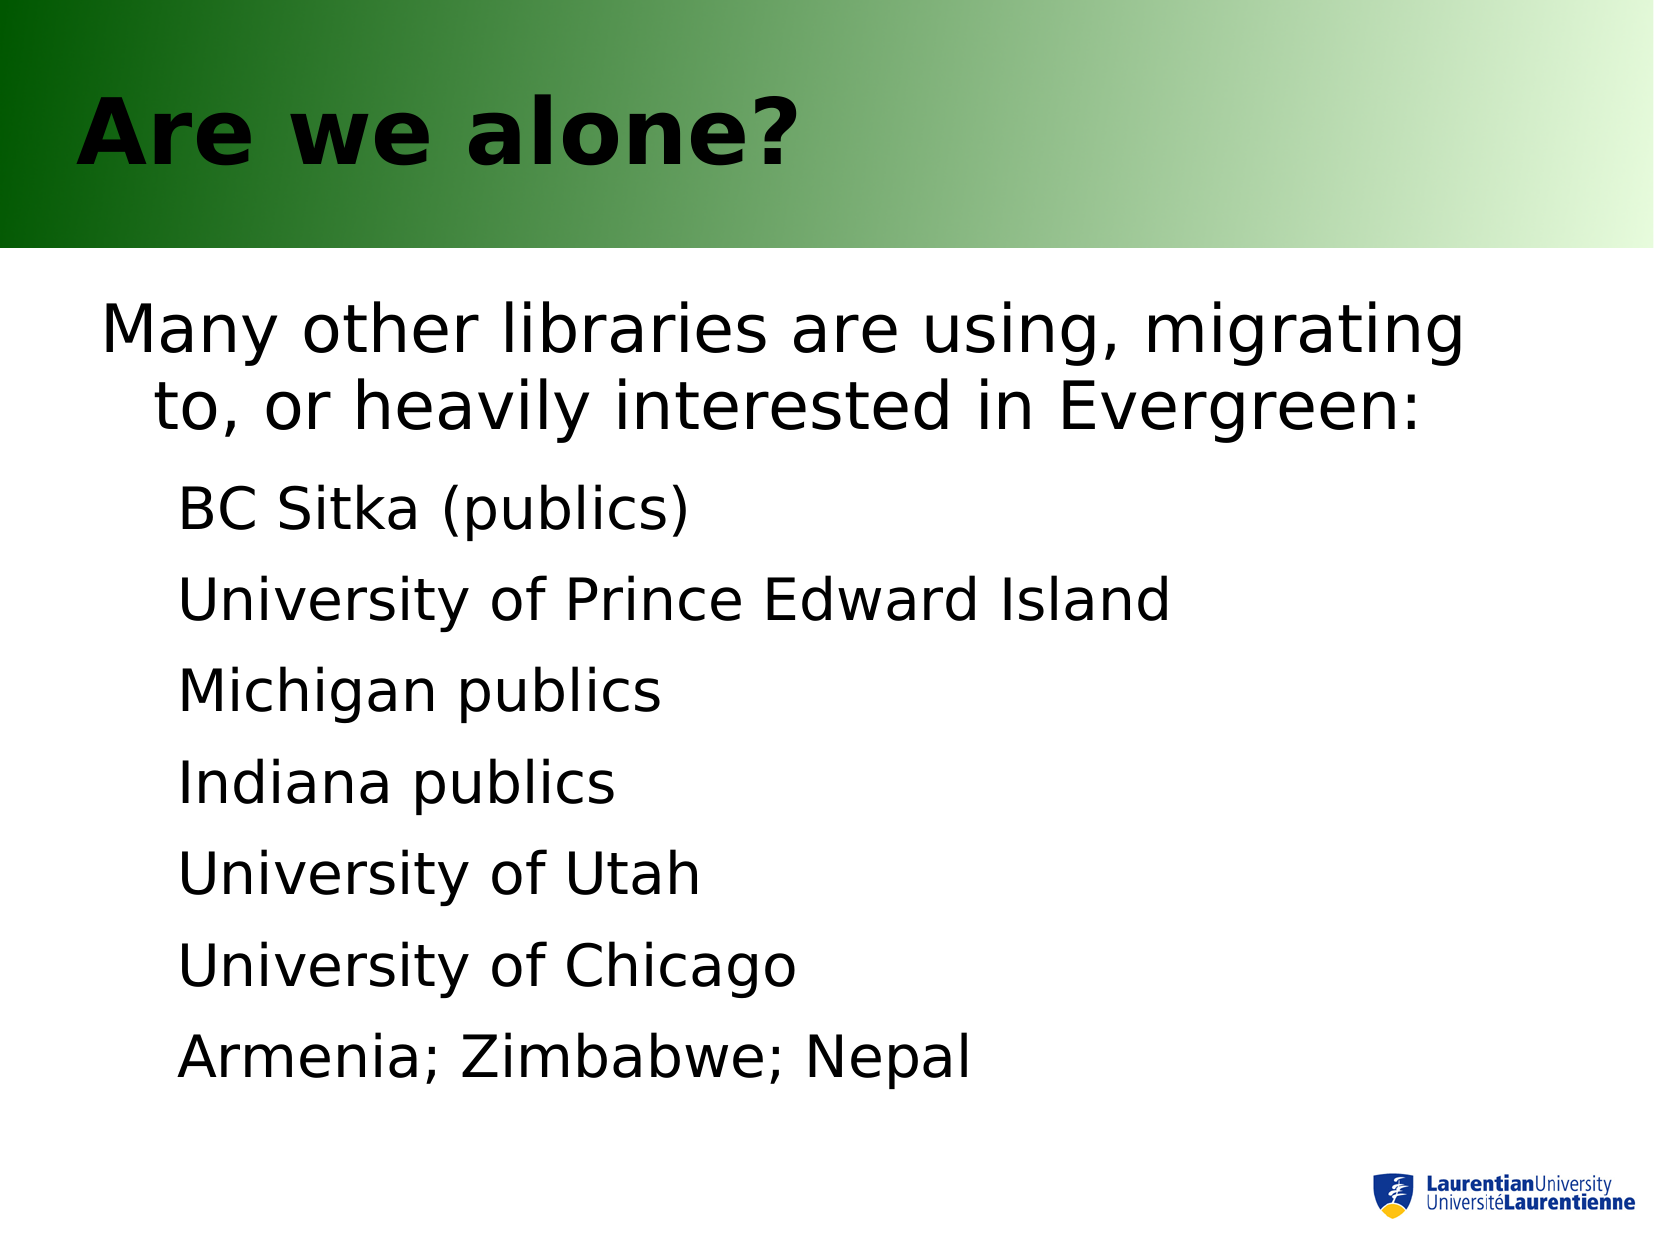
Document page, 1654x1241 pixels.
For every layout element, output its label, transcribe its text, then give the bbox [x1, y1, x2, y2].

list Many other libraries are using, migrating to, or heavily interested in Evergreen: BC Sitka (publics) University of Prince Edward Island Michigan publics Indiana publics University of Utah University of Chicago Armenia; Zimbabwe; Nepal [82, 290, 1571, 1094]
title Are we alone? [76, 29, 1565, 237]
picture [0, 0, 1654, 248]
picture [1353, 1153, 1654, 1238]
